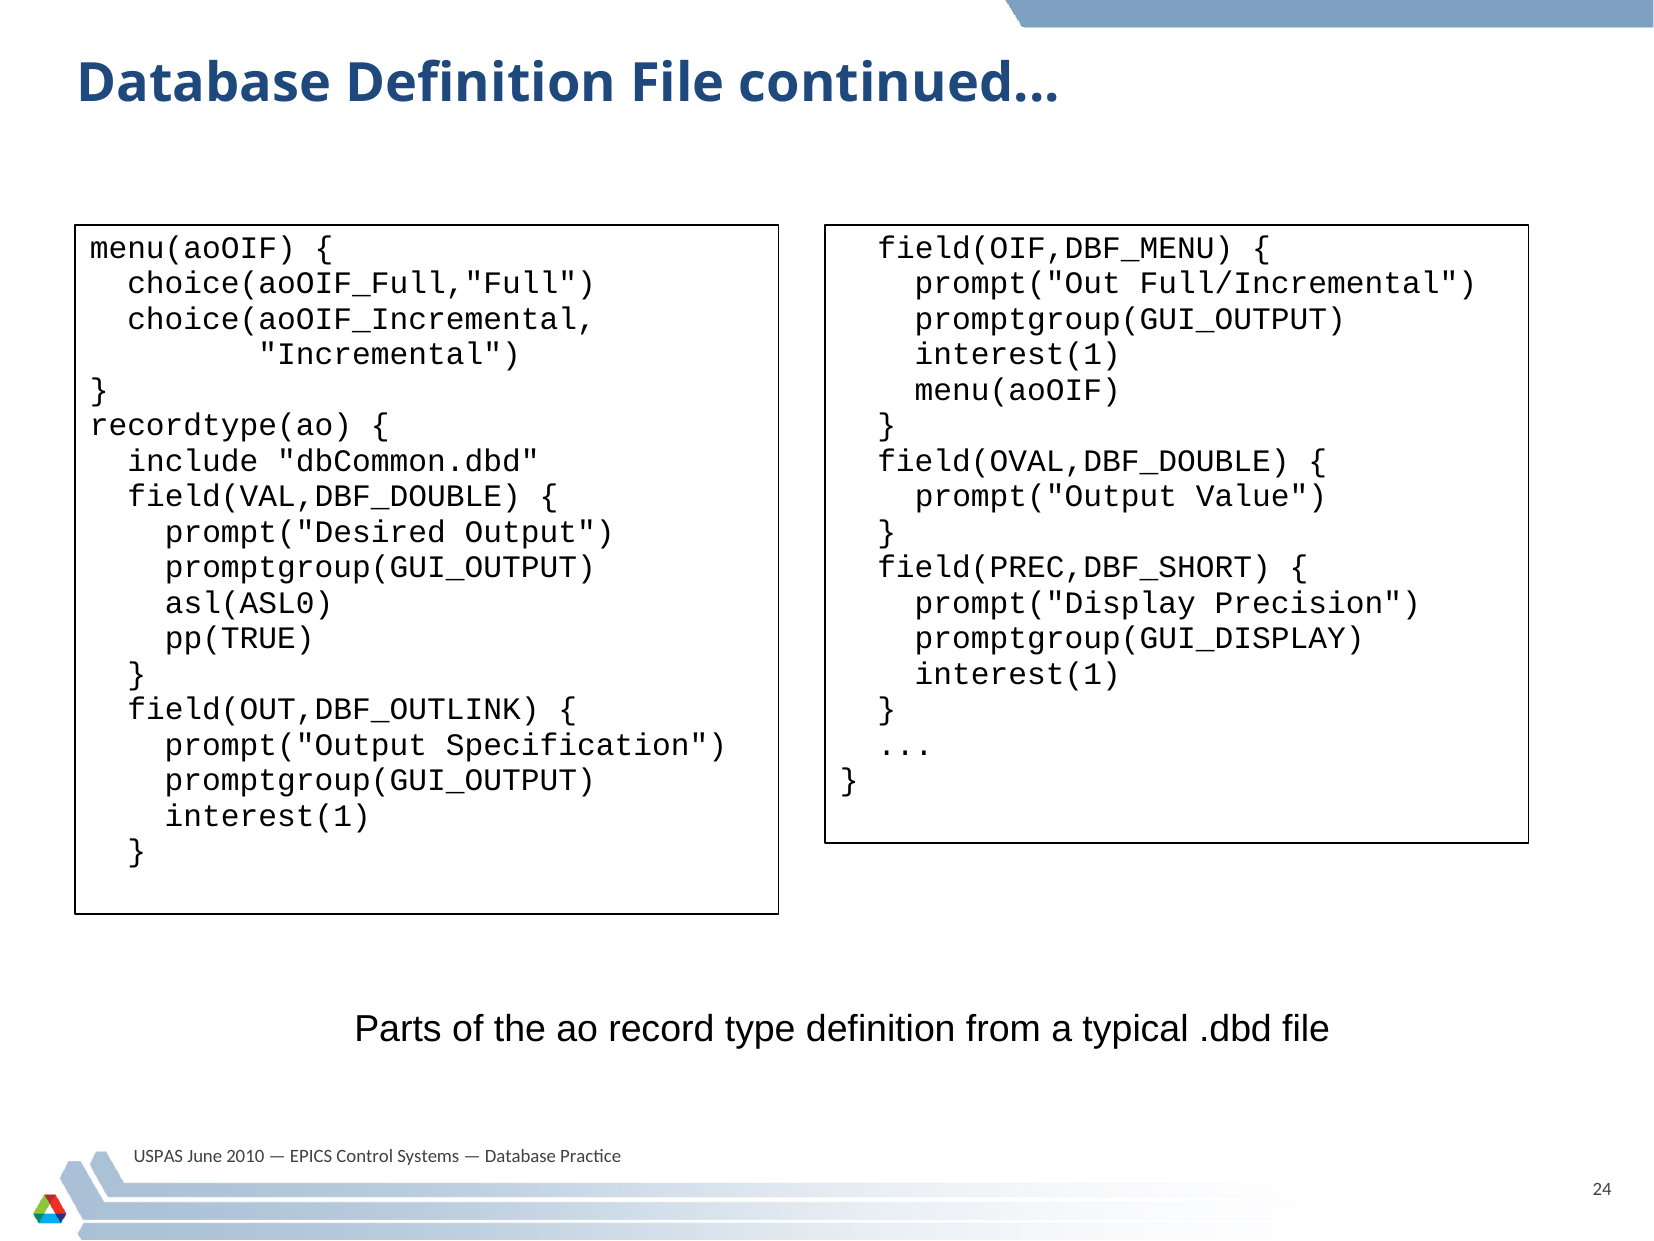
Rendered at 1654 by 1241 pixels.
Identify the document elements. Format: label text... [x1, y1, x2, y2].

text_box Parts of the ao record type definition from a typical .dbd file [80, 990, 1604, 1058]
picture [0, 1143, 1654, 1240]
text_box field(OIF,DBF_MENU) { prompt("Out Full/Incremental") promptgroup(GUI_OUTPUT) interest(1) menu(aoOIF) } field(OVAL,DBF_DOUBLE) { prompt("Output Value") } field(PREC,DBF_SHORT) { prompt("Display Precision") promptgroup(GUI_DISPLAY) interest(1) } ... } [824, 225, 1529, 844]
picture [0, 0, 1654, 29]
title Database Definition File continued... [61, 51, 1500, 123]
text_box menu(aoOIF) { choice(aoOIF_Full,"Full") choice(aoOIF_Incremental, "Incremental") } recordtype(ao) { include "dbCommon.dbd" field(VAL,DBF_DOUBLE) { prompt("Desired Output") promptgroup(GUI_OUTPUT) asl(ASL0) pp(TRUE) } field(OUT,DBF_OUTLINK) { prompt("Output Specification") promptgroup(GUI_OUTPUT) interest(1) } [74, 225, 779, 914]
